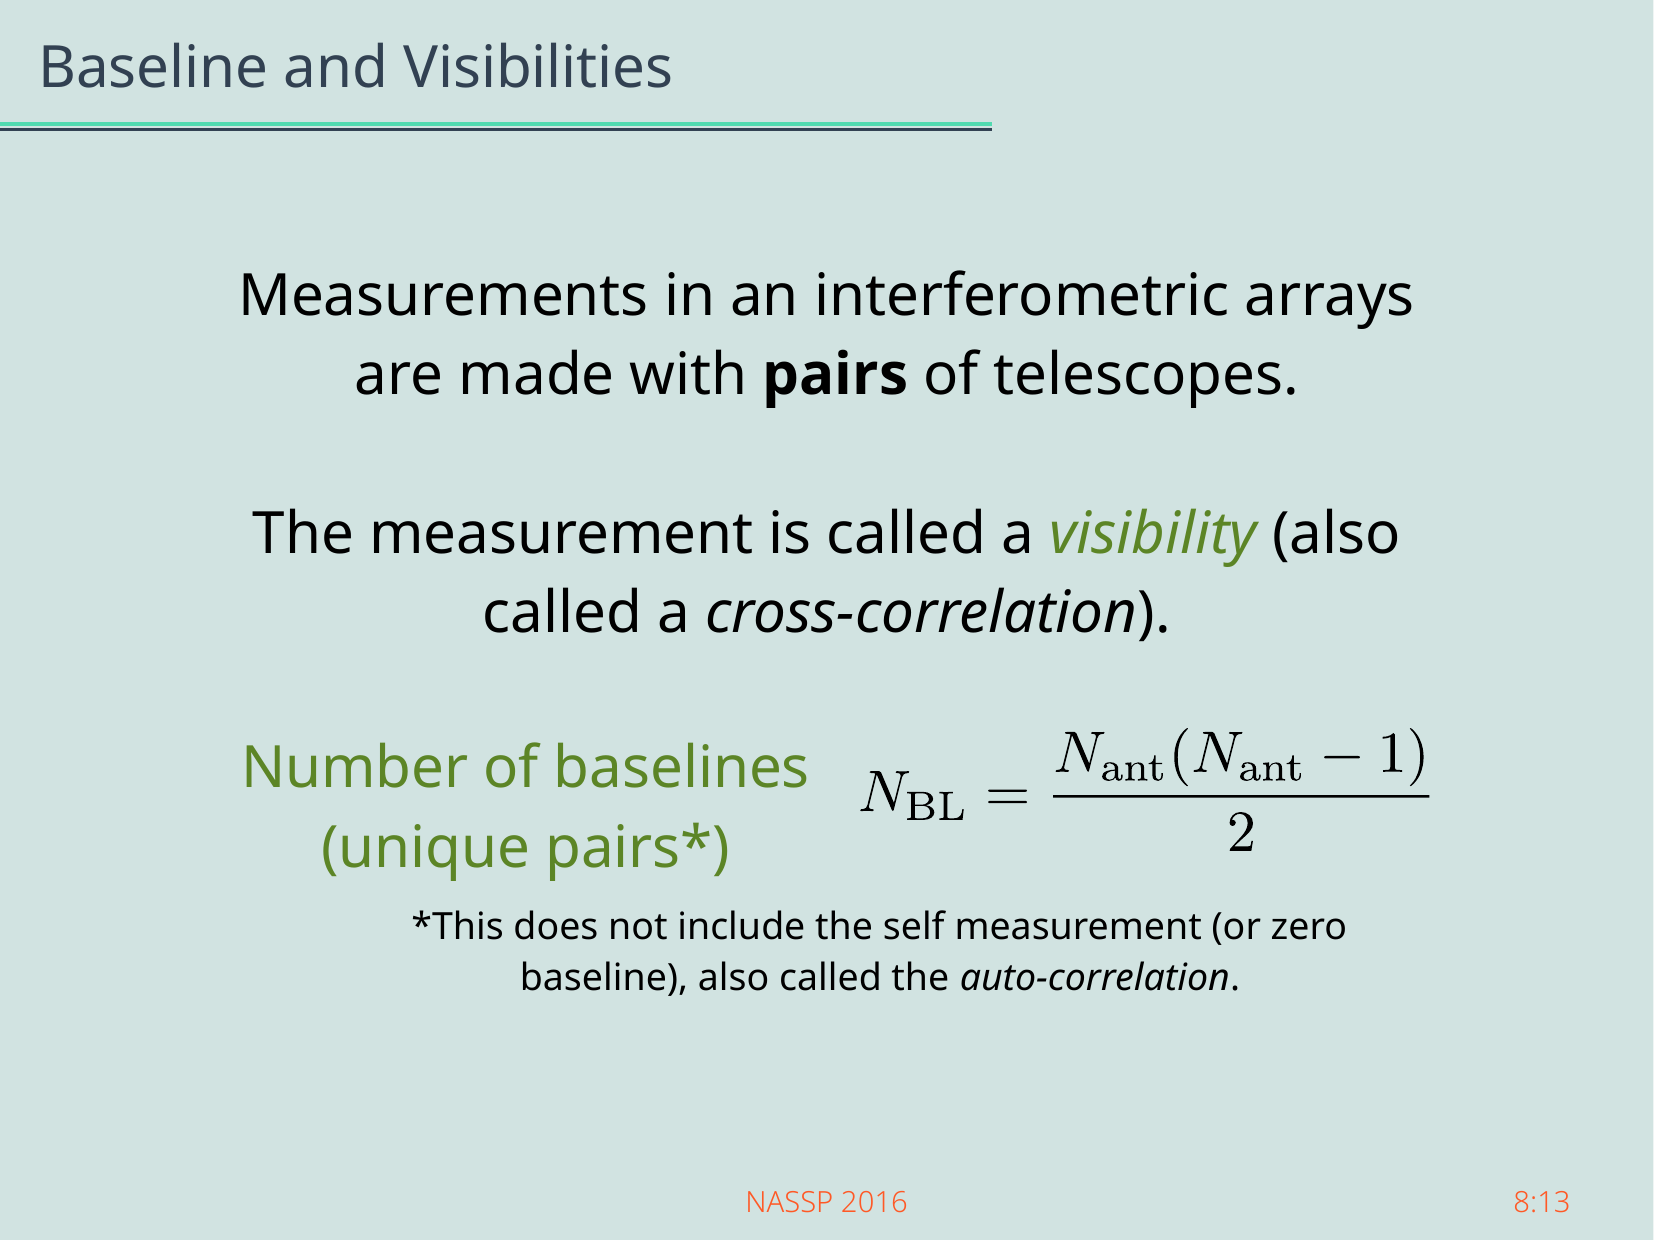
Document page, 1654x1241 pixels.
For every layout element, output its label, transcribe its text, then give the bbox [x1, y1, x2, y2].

text_box Measurements in an interferometric arrays are made with pairs of telescopes. The measurement is called a visibility (also called a cross-correlation). [212, 245, 1441, 611]
text_box [857, 728, 1430, 851]
text_box Number of baselines (unique pairs*) [224, 718, 827, 874]
text_box Baseline and Visibilities [23, 17, 1063, 103]
text_box *This does not include the self measurement (or zero baseline), also called the auto-correlation. [377, 891, 1382, 998]
